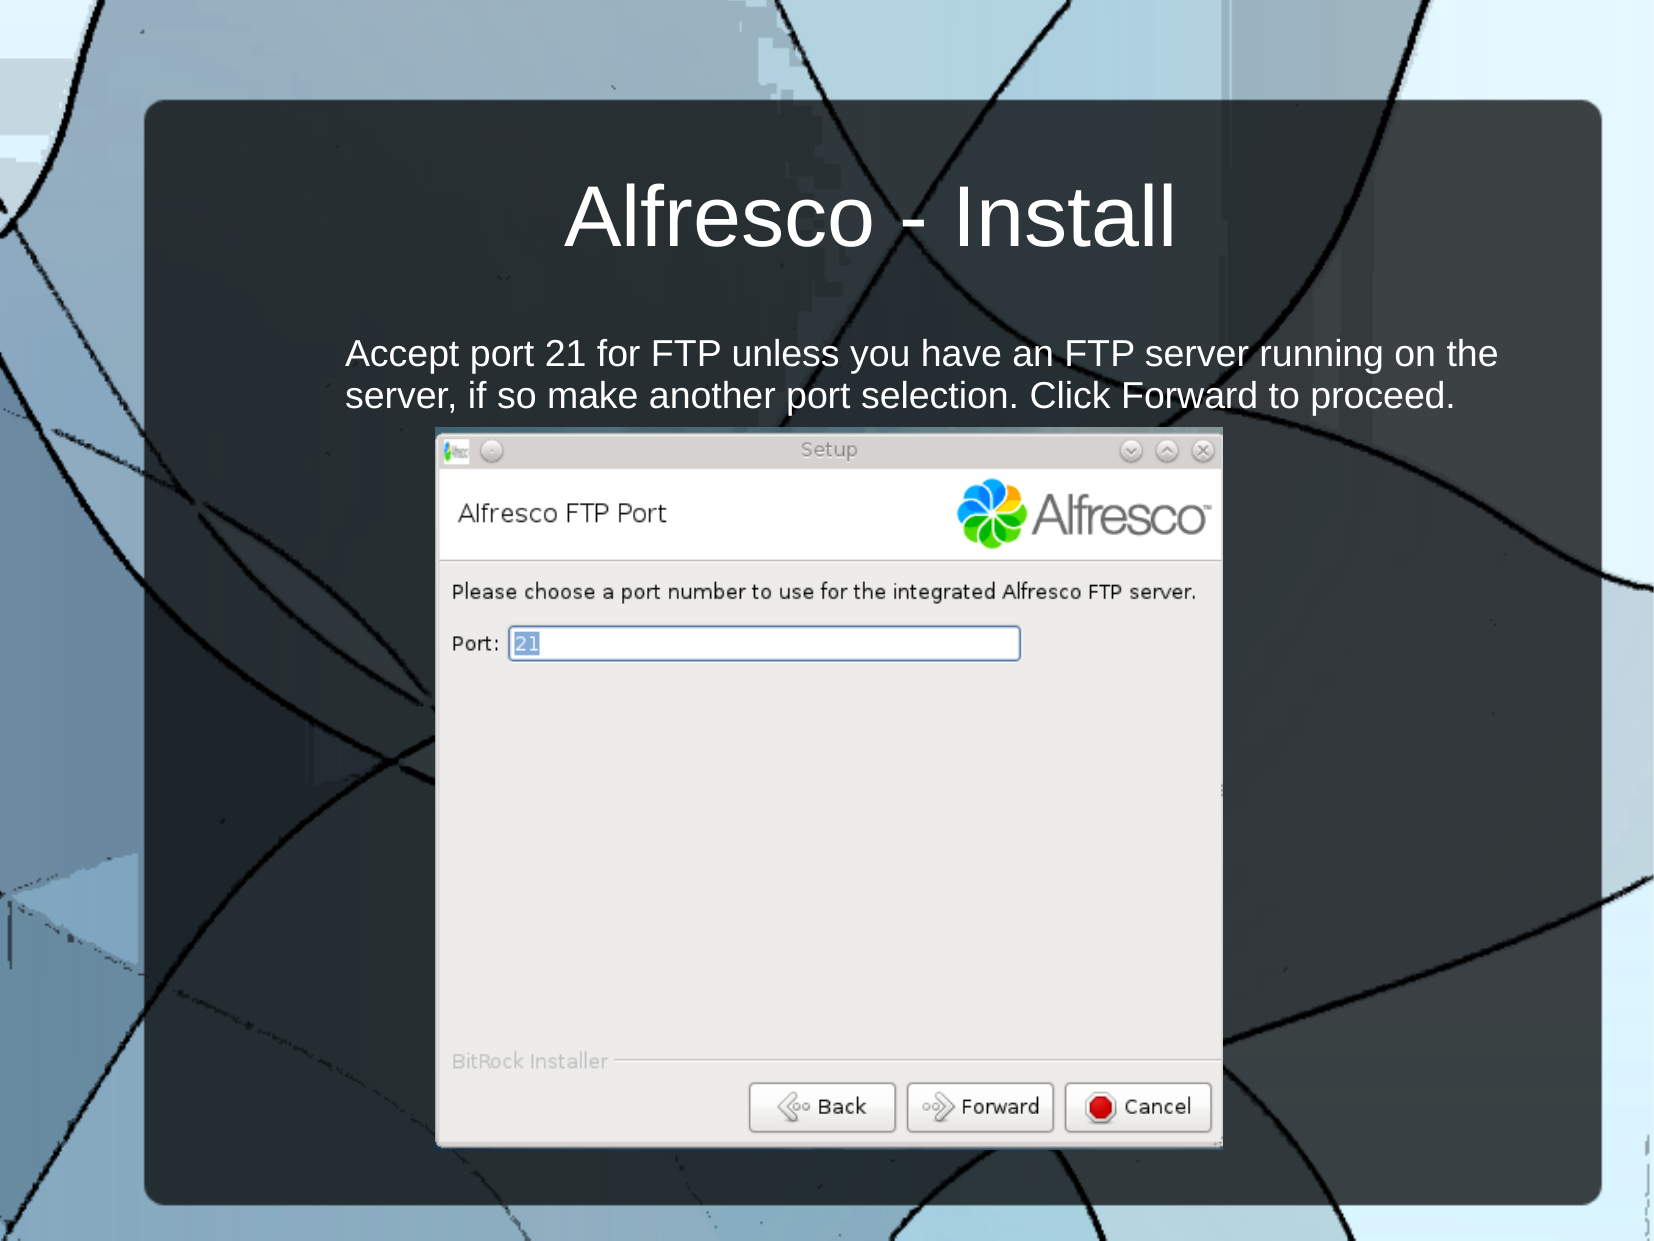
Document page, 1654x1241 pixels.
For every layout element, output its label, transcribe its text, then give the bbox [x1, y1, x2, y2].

text_box Accept port 21 for FTP unless you have an FTP server running on the server, if so make another port selection. Click Forward to proceed. [330, 325, 1516, 595]
title Alfresco - Install [159, 108, 1583, 325]
picture [0, 0, 1654, 1241]
